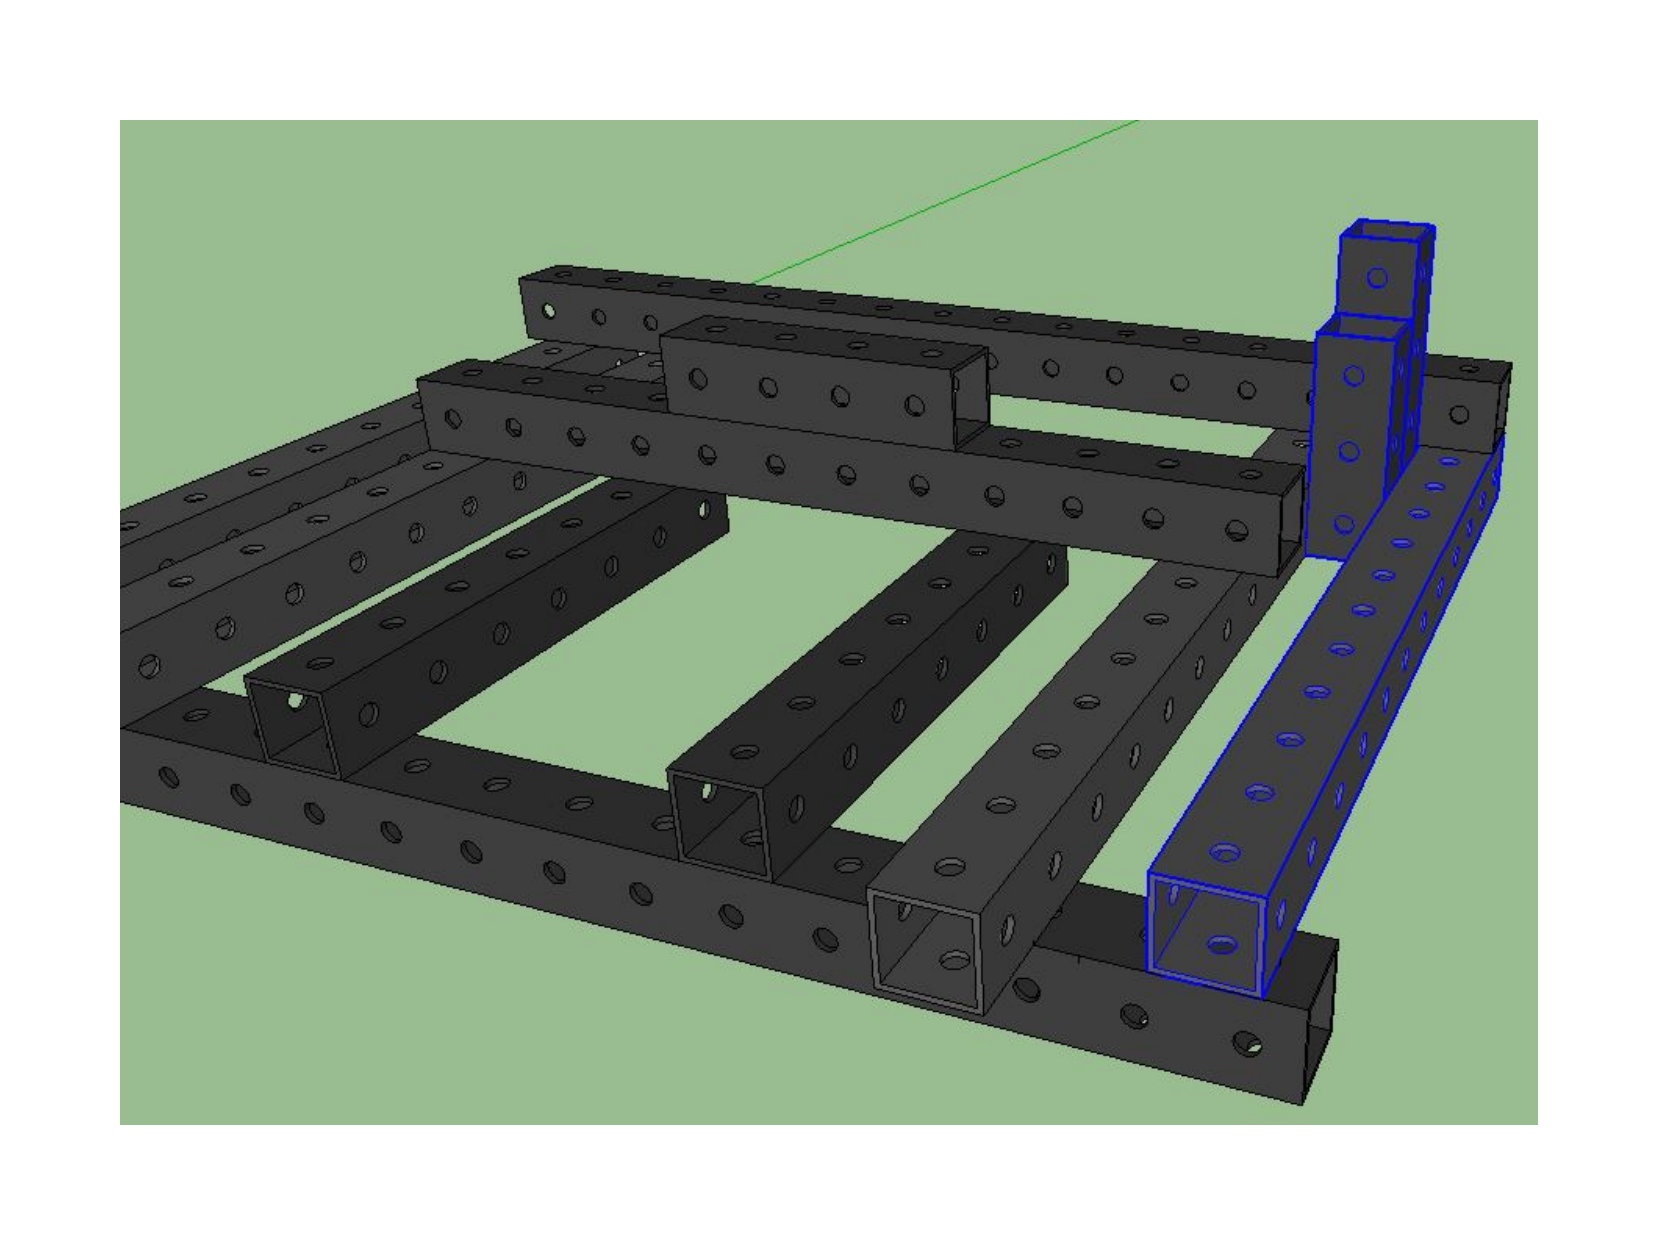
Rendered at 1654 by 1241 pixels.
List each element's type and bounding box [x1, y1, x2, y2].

picture [120, 120, 1538, 1126]
